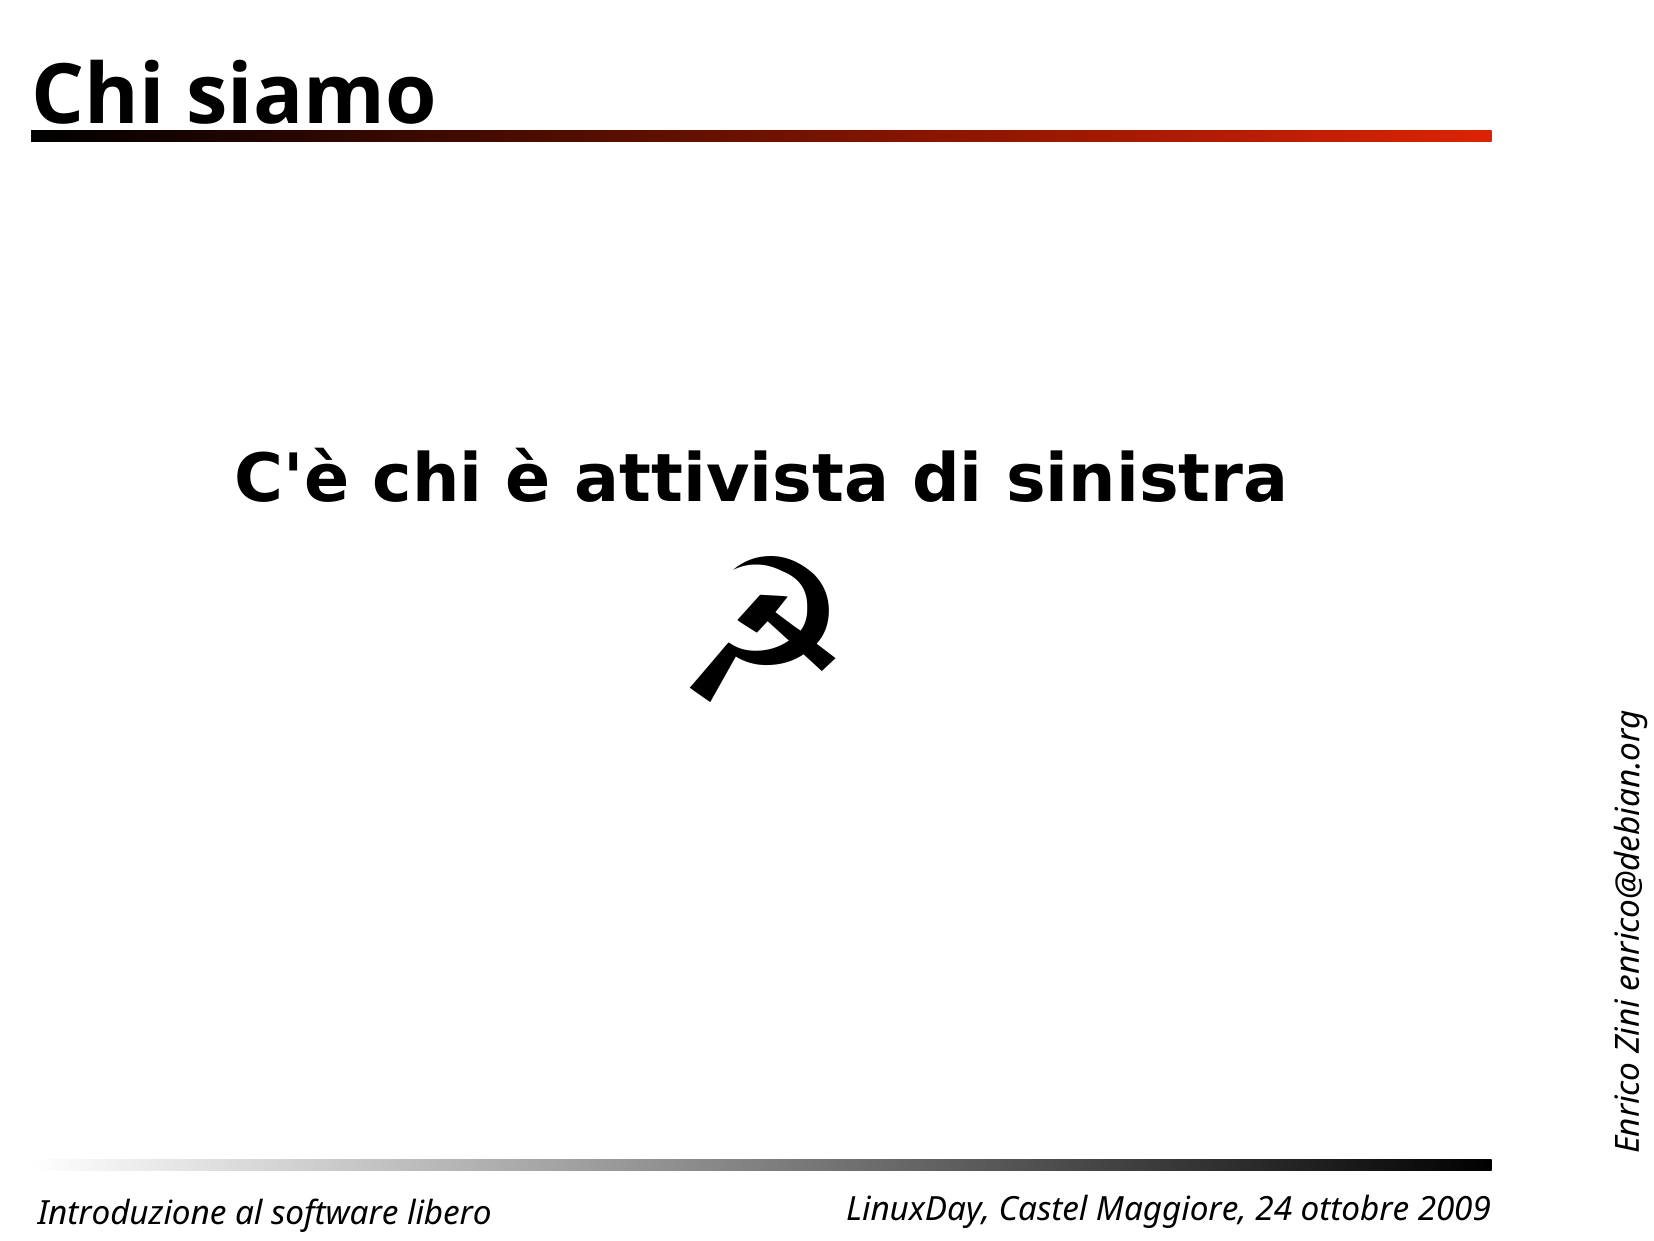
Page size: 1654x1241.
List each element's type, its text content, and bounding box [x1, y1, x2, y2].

text_box Chi siamo [31, 34, 1438, 168]
text_box C'è chi è attivista di sinistra ☭ [30, 439, 1495, 750]
